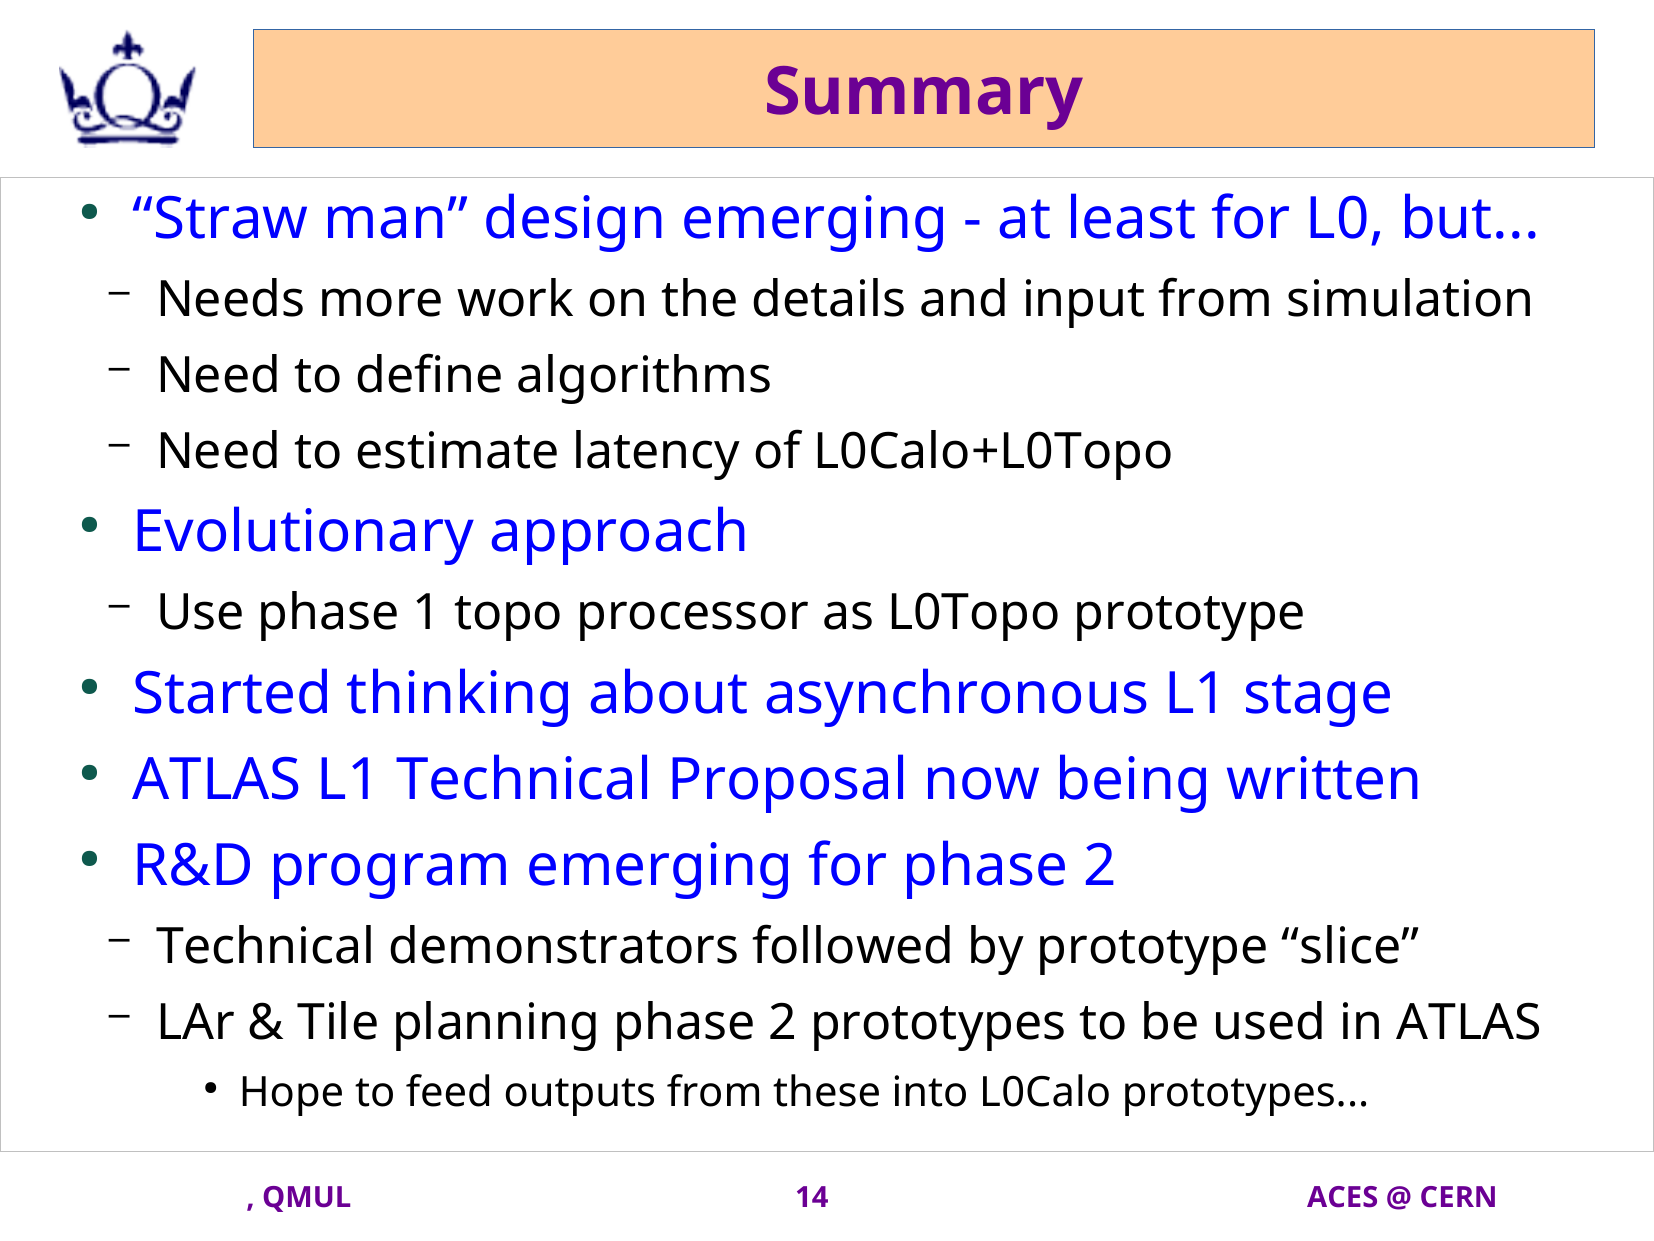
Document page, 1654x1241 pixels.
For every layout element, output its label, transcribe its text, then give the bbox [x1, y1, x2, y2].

picture [59, 29, 200, 148]
title Summary [253, 29, 1595, 148]
list “Straw man” design emerging - at least for L0, but... Needs more work on the details and input from simulation Need to define algorithms Need to estimate latency of L0Calo+L0Topo Evolutionary approach Use phase 1 topo processor as L0Topo prototype Started thinking about asynchronous L1 stage ATLAS L1 Technical Proposal now being written R&D program emerging for phase 2 Technical demonstrators followed by prototype “slice” LAr & Tile planning phase 2 prototypes to be used in ATLAS Hope to feed outputs from these into L0Calo prototypes... [61, 181, 1605, 1149]
